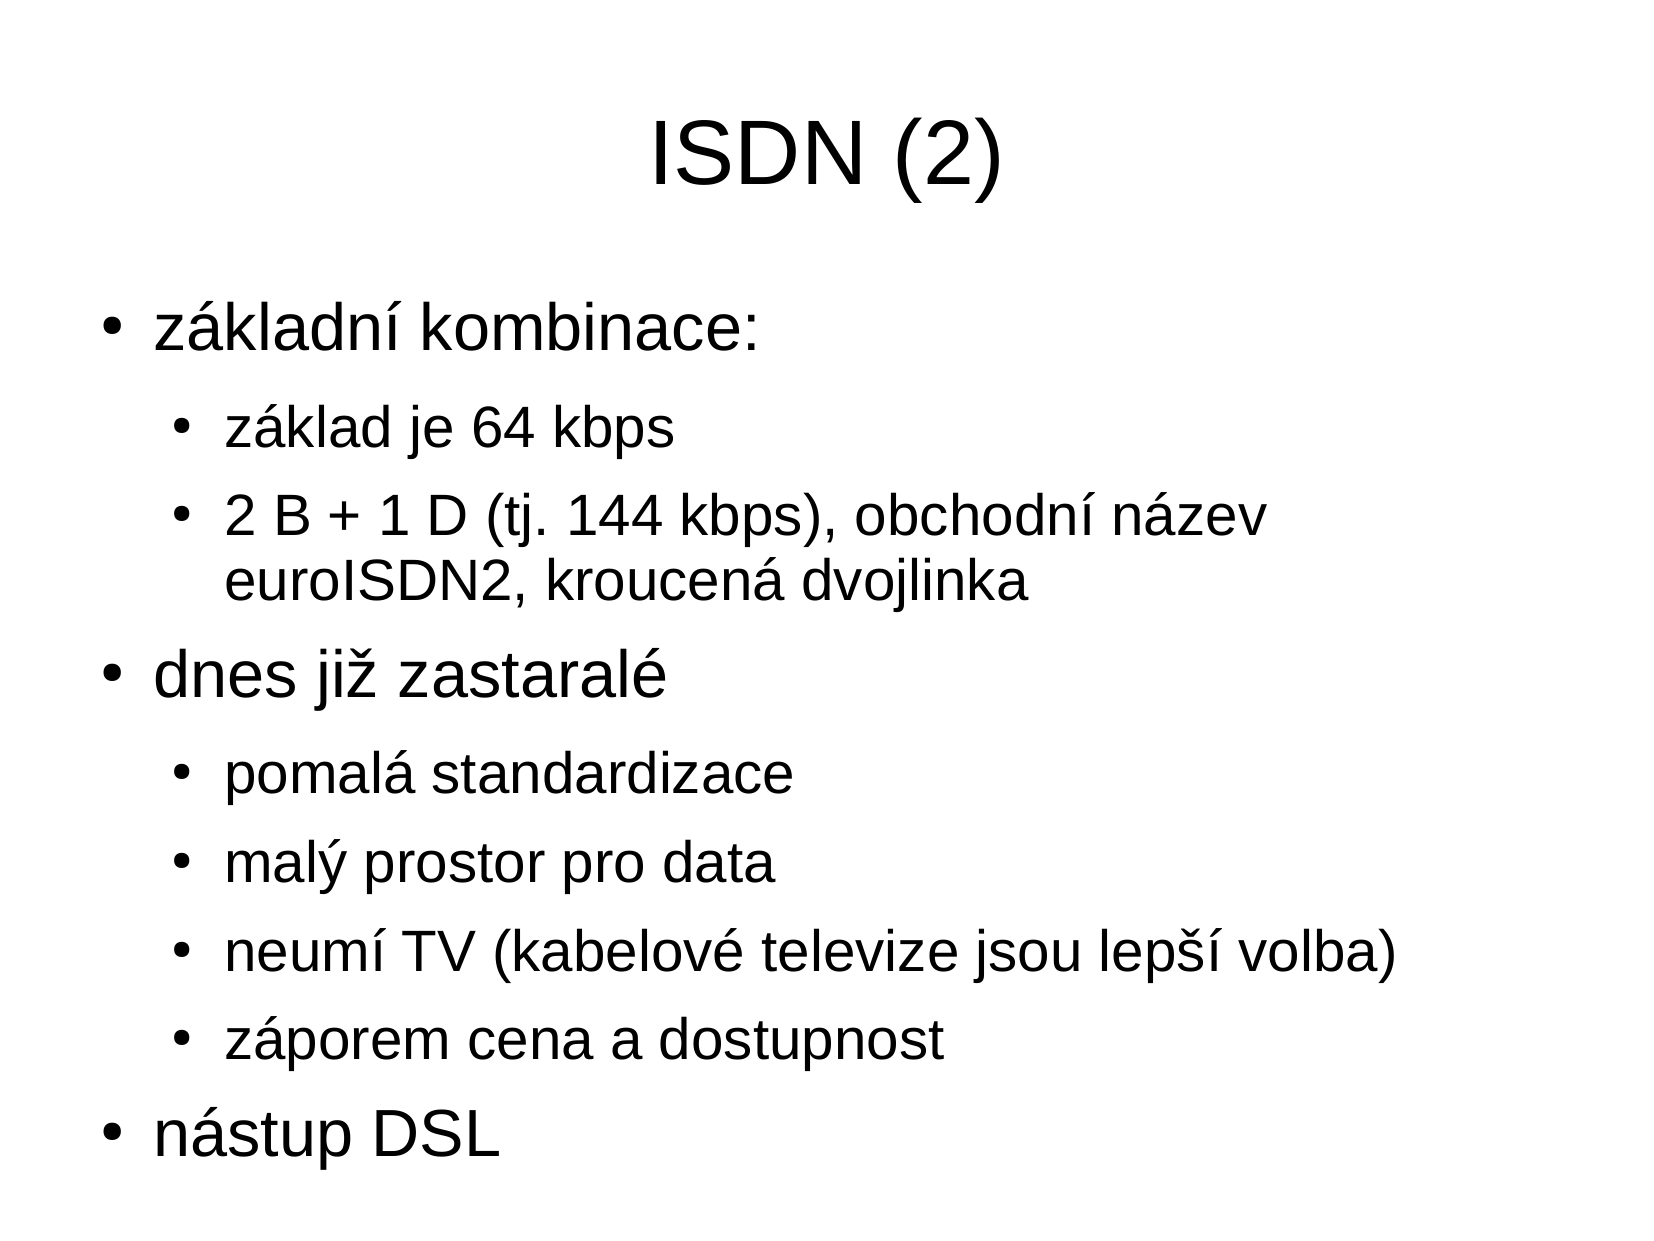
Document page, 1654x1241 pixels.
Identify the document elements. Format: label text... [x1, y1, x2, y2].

title ISDN (2) [82, 56, 1571, 250]
list základní kombinace: základ je 64 kbps 2 B + 1 D (tj. 144 kbps), obchodní název euroISDN2, kroucená dvojlinka dnes již zastaralé pomalá standardizace malý prostor pro data neumí TV (kabelové televize jsou lepší volba) záporem cena a dostupnost nástup DSL [82, 290, 1571, 1171]
